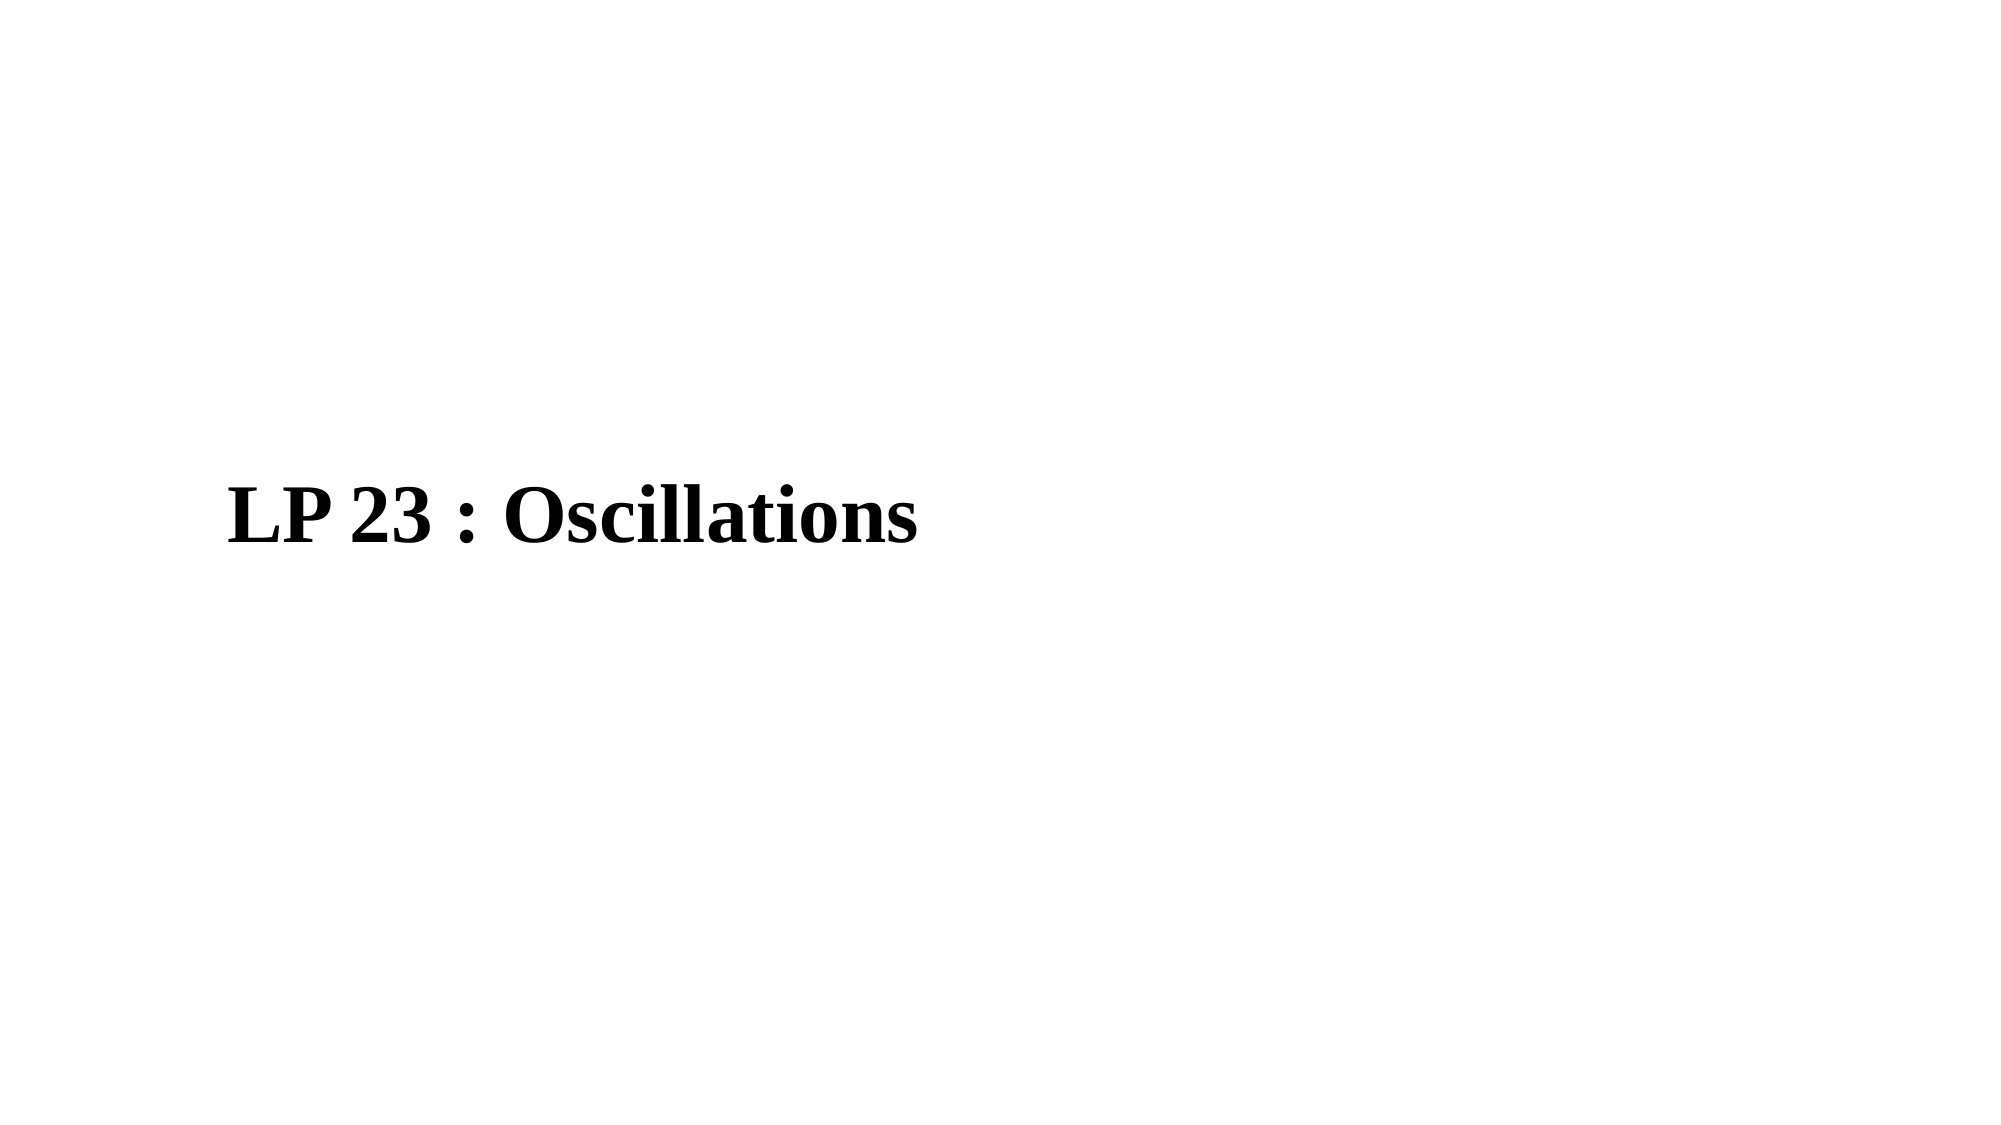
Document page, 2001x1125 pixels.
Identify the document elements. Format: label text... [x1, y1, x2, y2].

text_box LP 23 : Oscillations [212, 460, 1016, 568]
